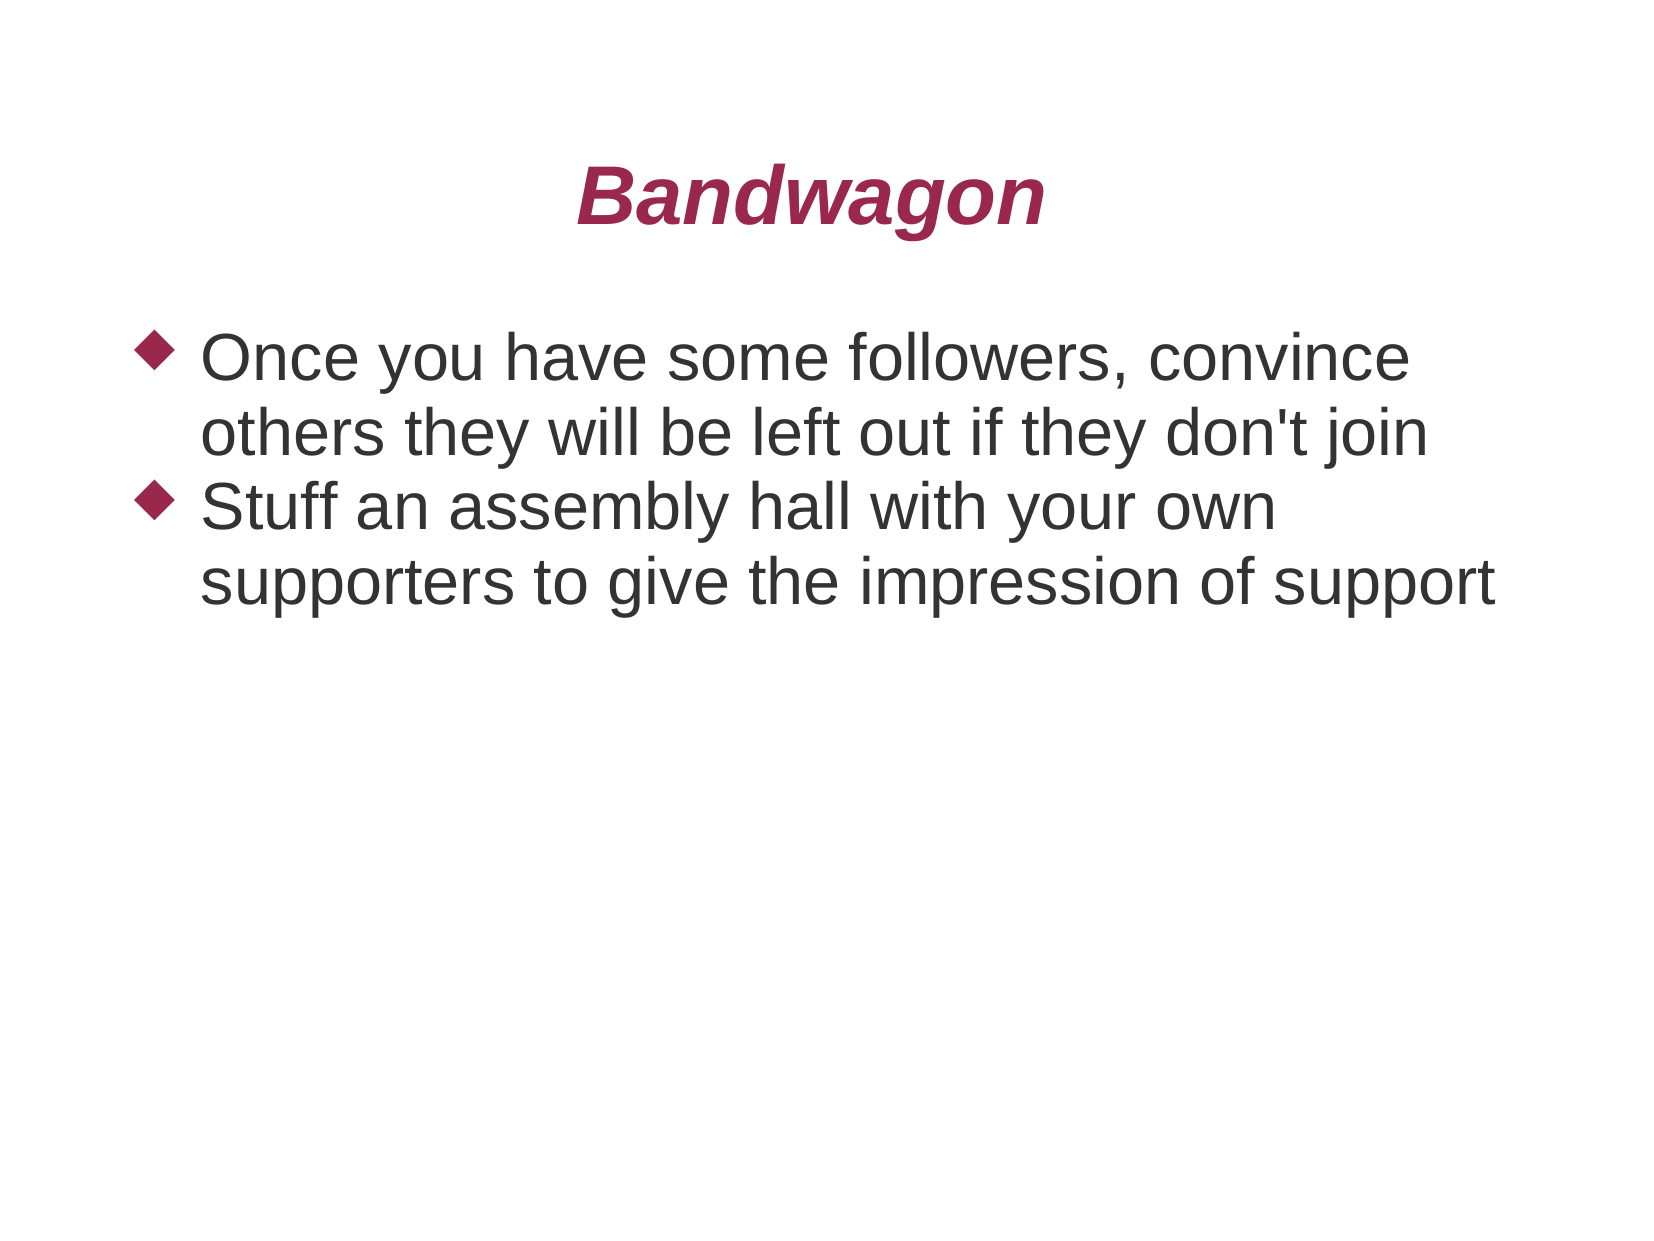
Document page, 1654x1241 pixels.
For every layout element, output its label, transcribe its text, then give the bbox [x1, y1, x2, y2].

title Bandwagon [118, 112, 1506, 281]
list Once you have some followers, convince others they will be left out if they don't join Stuff an assembly hall with your own supporters to give the impression of support [118, 319, 1571, 945]
